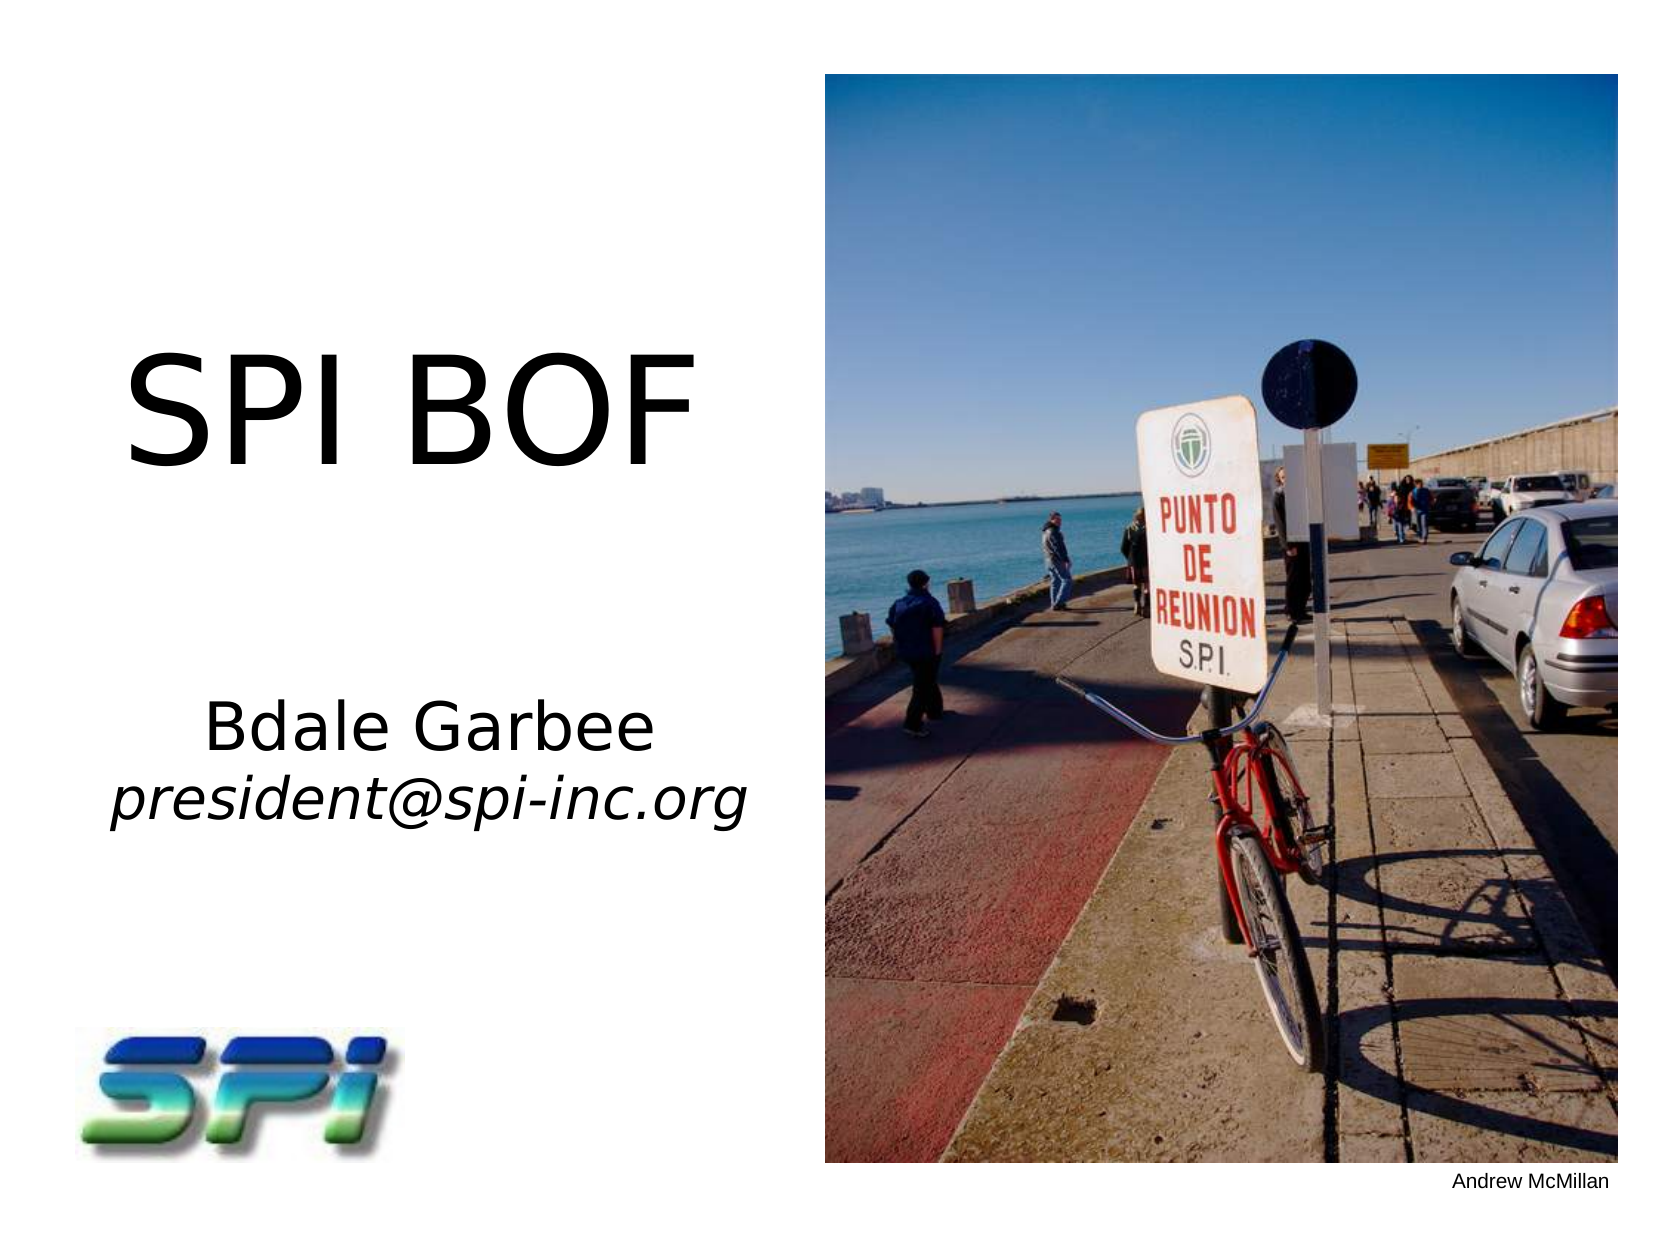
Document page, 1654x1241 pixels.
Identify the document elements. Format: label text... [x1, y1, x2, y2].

subtitle Bdale Garbee president@spi-inc.org [0, 358, 825, 1163]
title SPI BOF [0, 316, 825, 358]
text_box Andrew McMillan [1437, 1162, 1625, 1201]
picture [825, 74, 1618, 1163]
